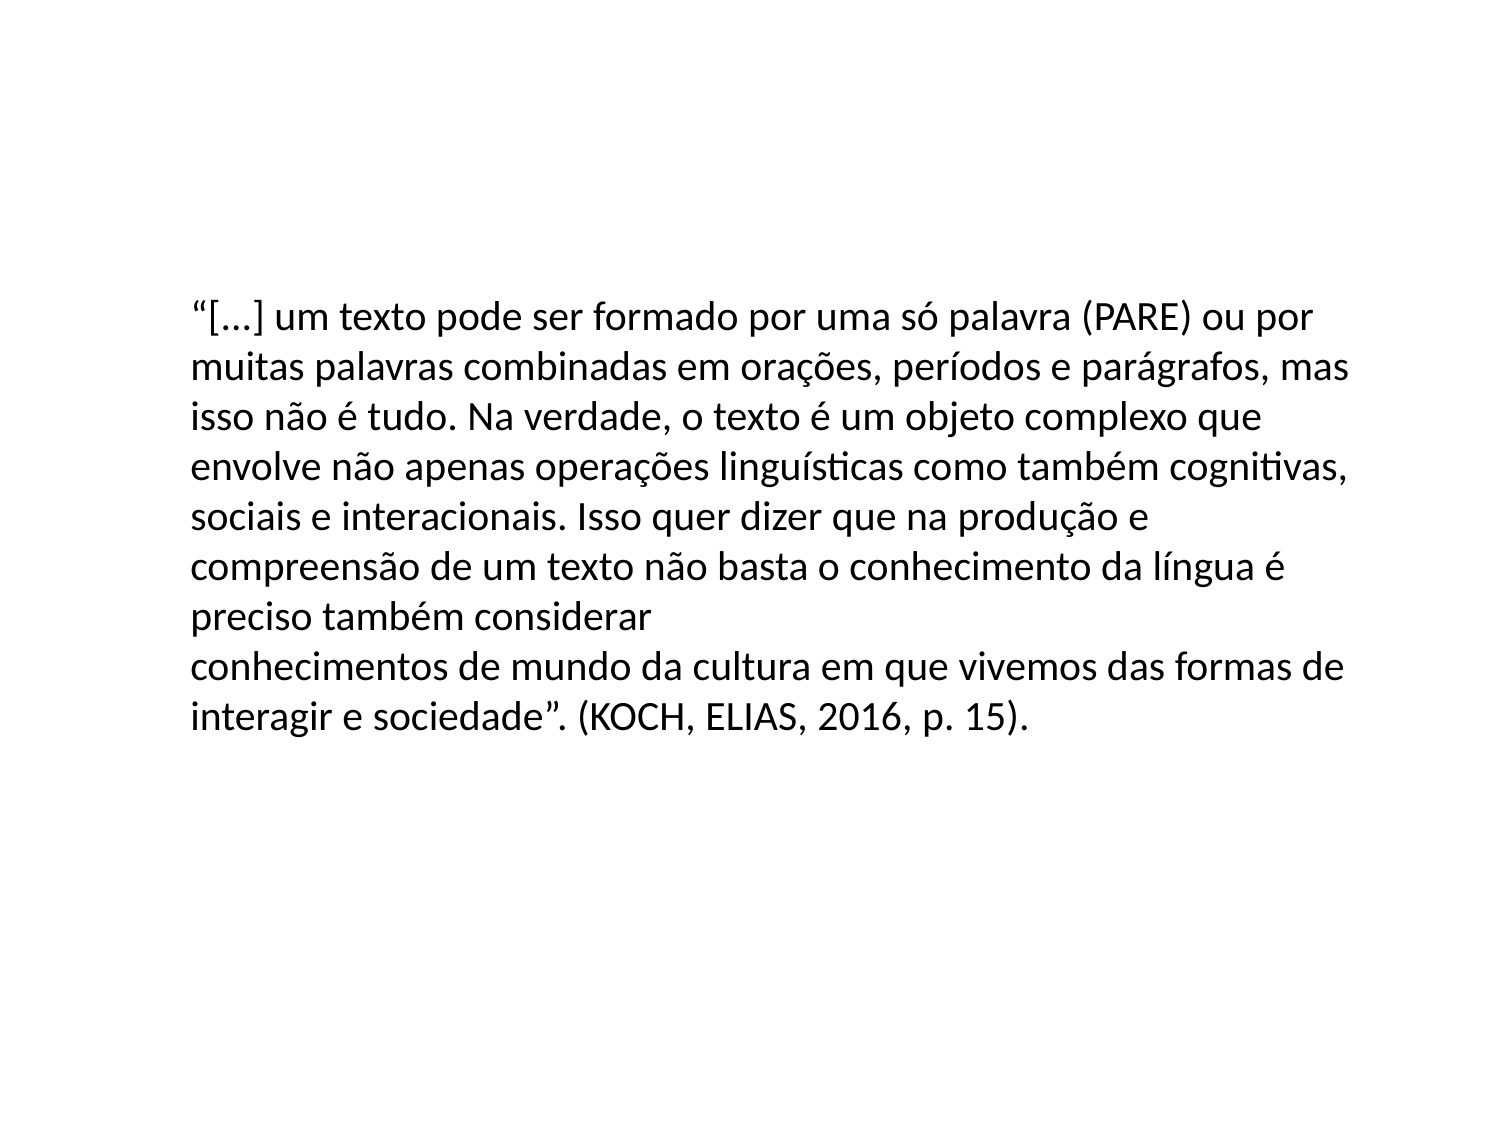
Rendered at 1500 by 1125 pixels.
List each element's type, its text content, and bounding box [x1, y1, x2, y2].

text_box “[...] um texto pode ser formado por uma só palavra (PARE) ou por muitas palavras combinadas em orações, períodos e parágrafos, mas isso não é tudo. Na verdade, o texto é um objeto complexo que envolve não apenas operações linguísticas como também cognitivas, sociais e interacionais. Isso quer dizer que na produção e compreensão de um texto não basta o conhecimento da língua é preciso também considerar conhecimentos de mundo da cultura em que vivemos das formas de interagir e sociedade”. (KOCH, ELIAS, 2016, p. 15). [175, 281, 1383, 747]
